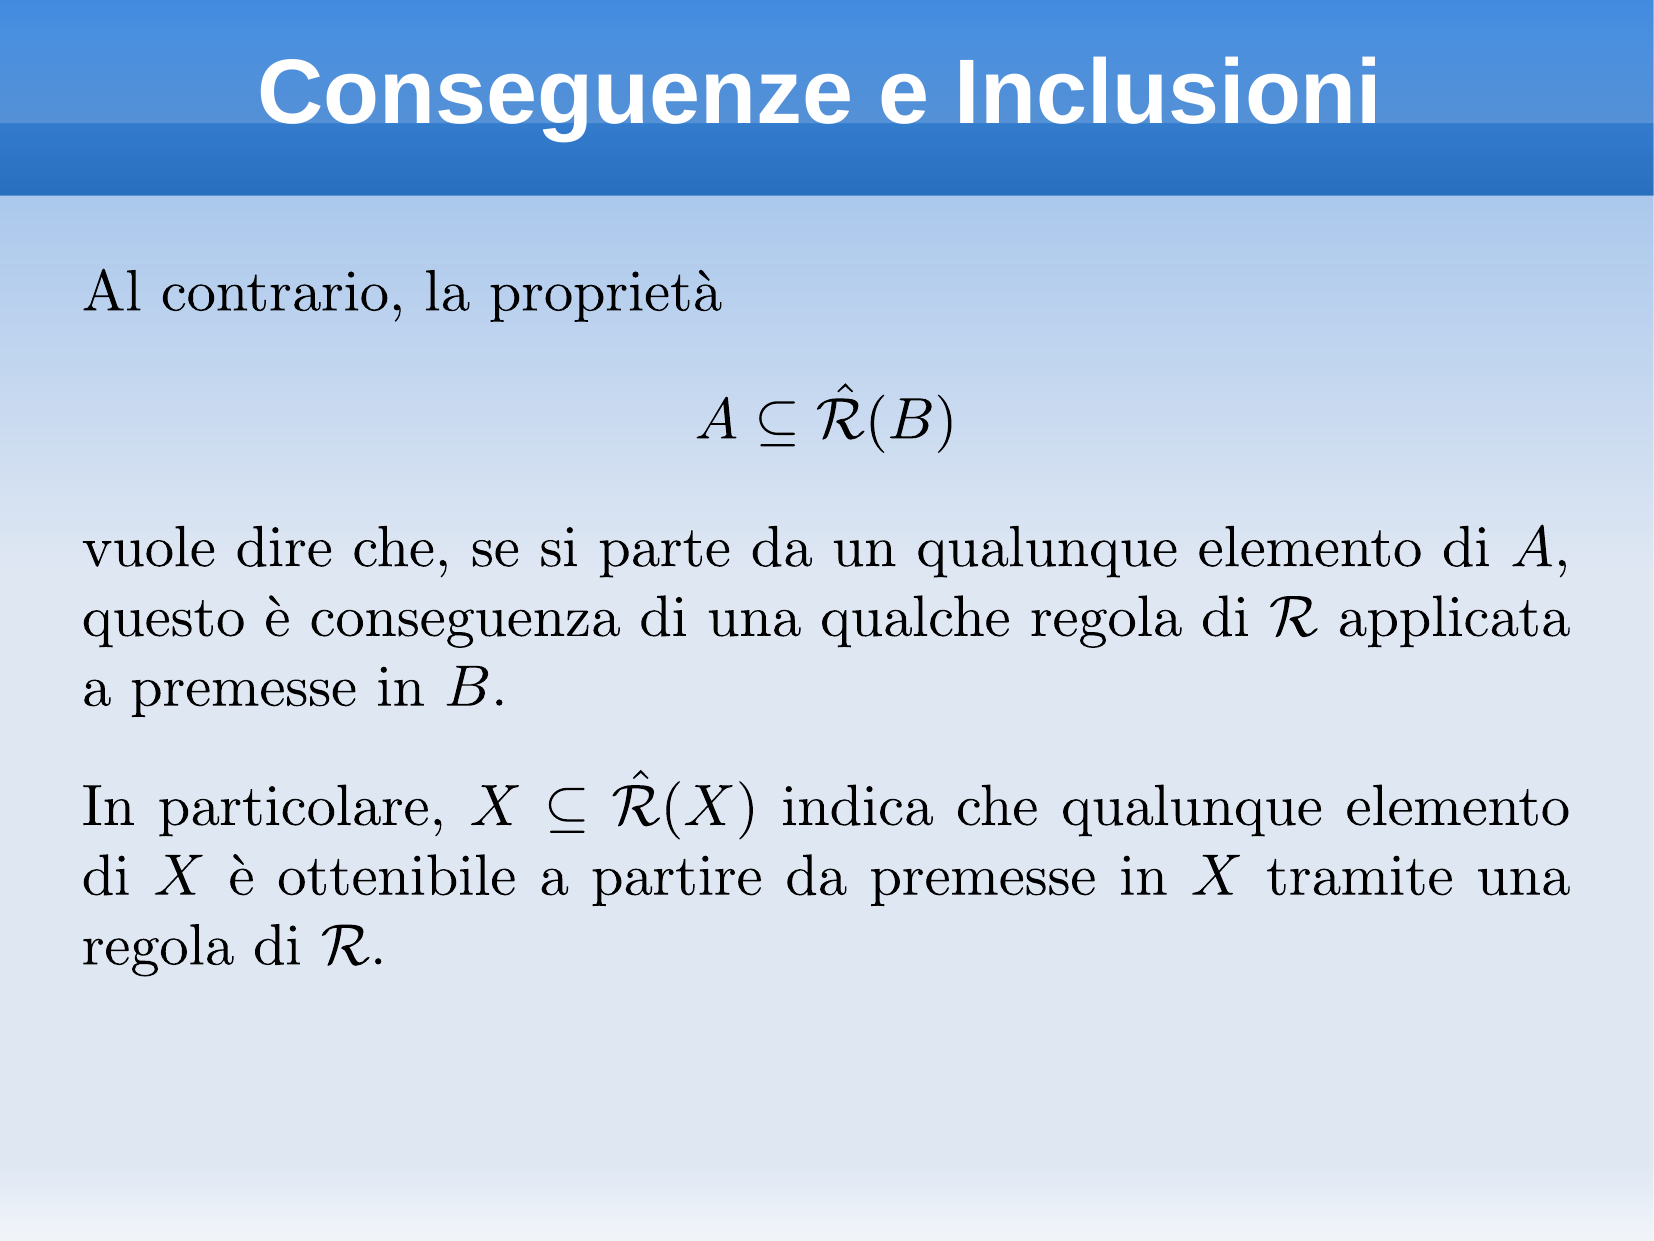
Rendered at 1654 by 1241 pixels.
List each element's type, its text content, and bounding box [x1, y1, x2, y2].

title Conseguenze e Inclusioni [76, 0, 1565, 196]
text_box [81, 268, 1571, 977]
picture [0, 0, 1654, 1241]
